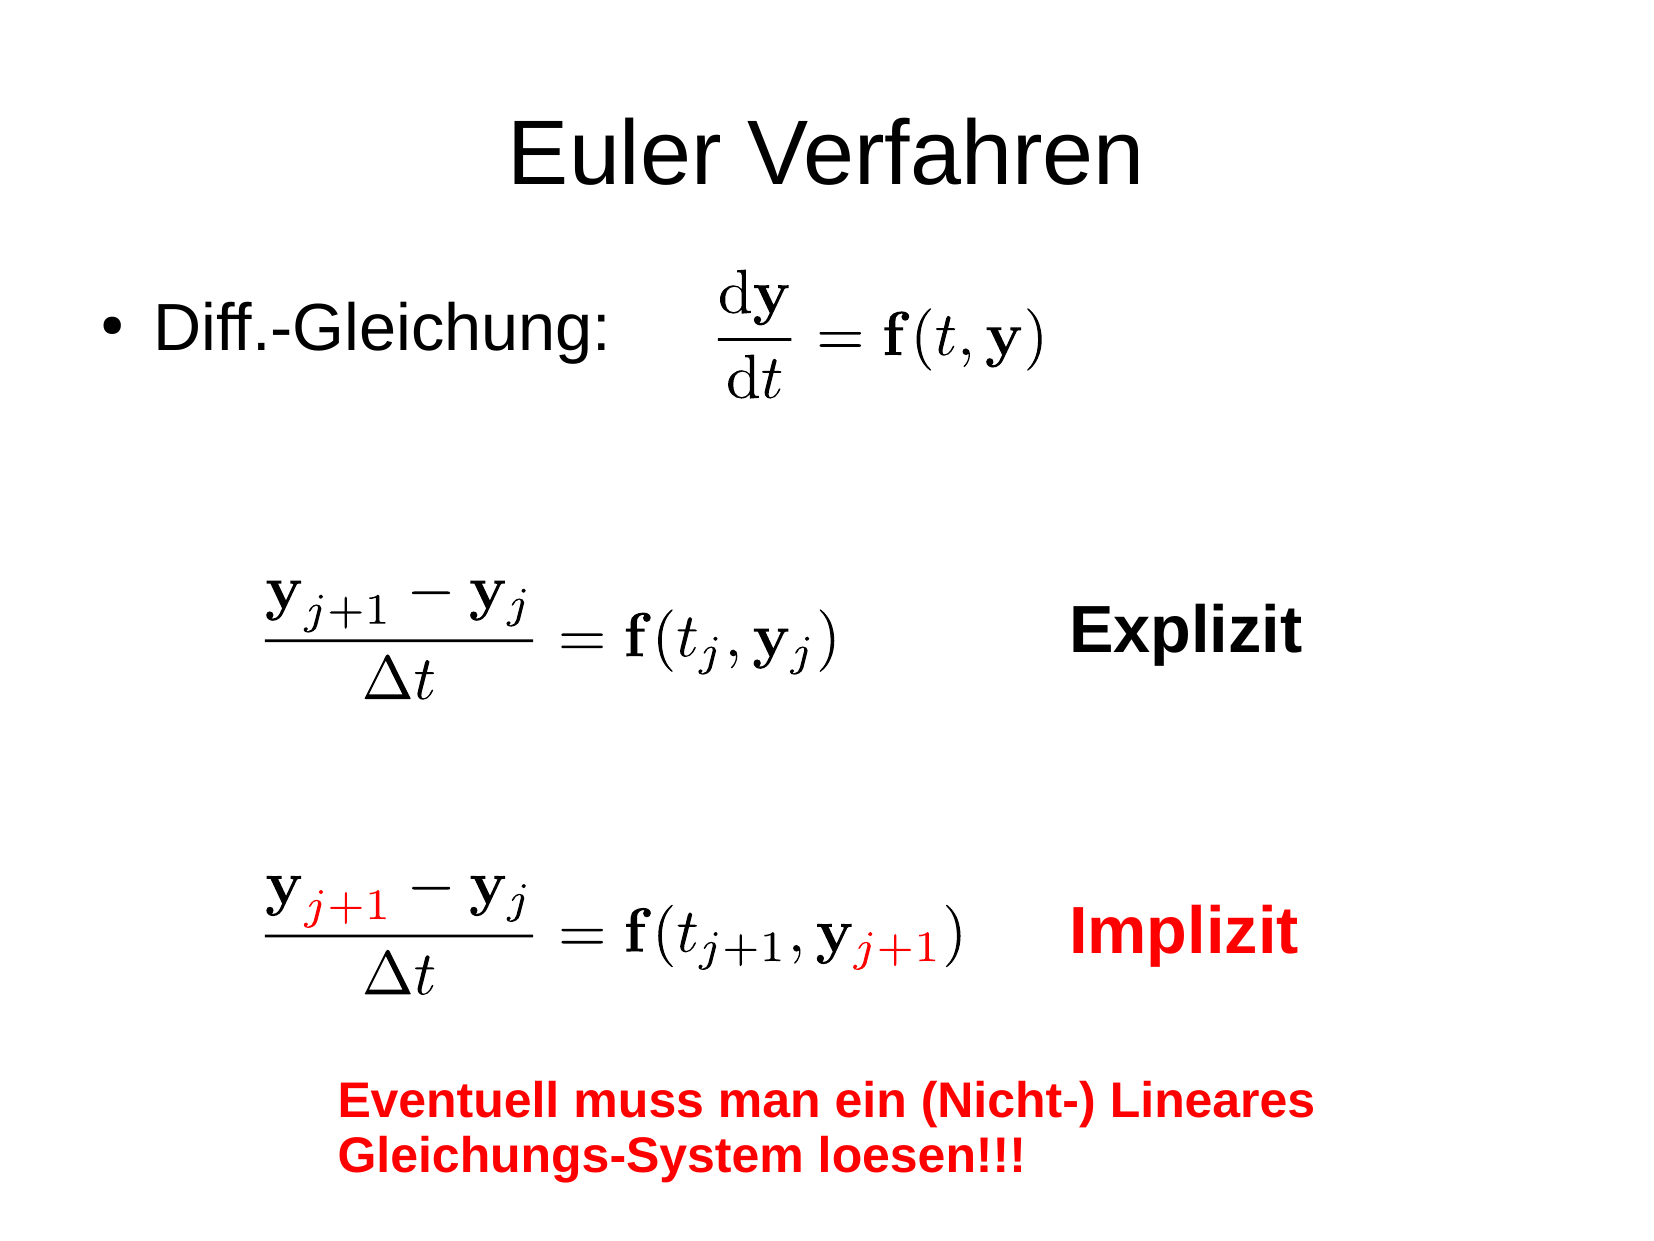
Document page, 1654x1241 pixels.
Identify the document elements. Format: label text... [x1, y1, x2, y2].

text_box Explizit [1054, 584, 1318, 674]
list Diff.-Gleichung: [82, 290, 1571, 1094]
text_box Eventuell muss man ein (Nicht-) Lineares Gleichungs-System loesen!!! [322, 1064, 1331, 1191]
text_box Implizit [1054, 885, 1314, 976]
text_box [717, 269, 1048, 399]
text_box [264, 867, 967, 996]
title Euler Verfahren [82, 49, 1571, 257]
text_box [264, 572, 841, 700]
